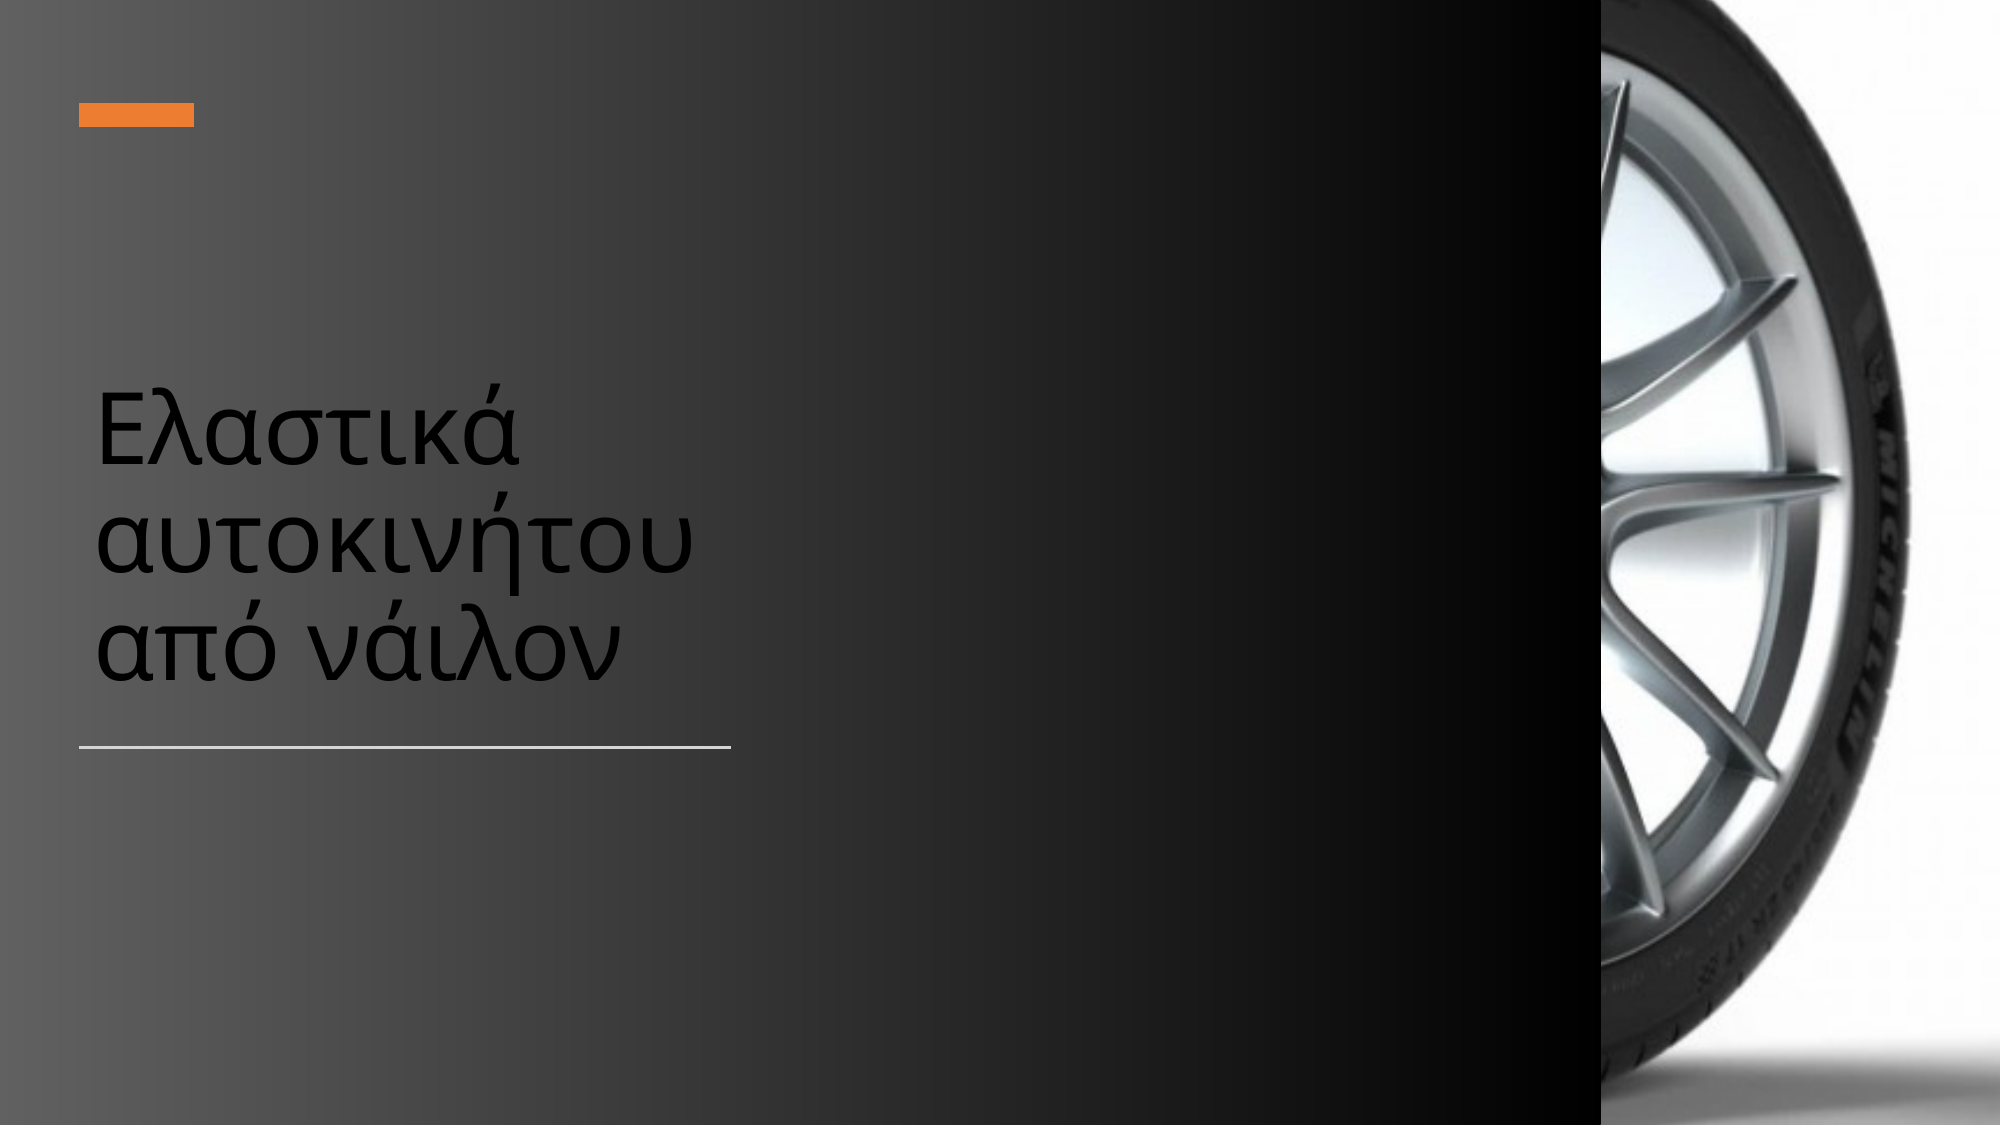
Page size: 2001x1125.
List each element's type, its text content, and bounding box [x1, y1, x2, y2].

title Ελαστικά αυτοκινήτου από νάιλον [78, 184, 739, 710]
picture [1601, 0, 2000, 1125]
text_box [0, 0, 1601, 1125]
